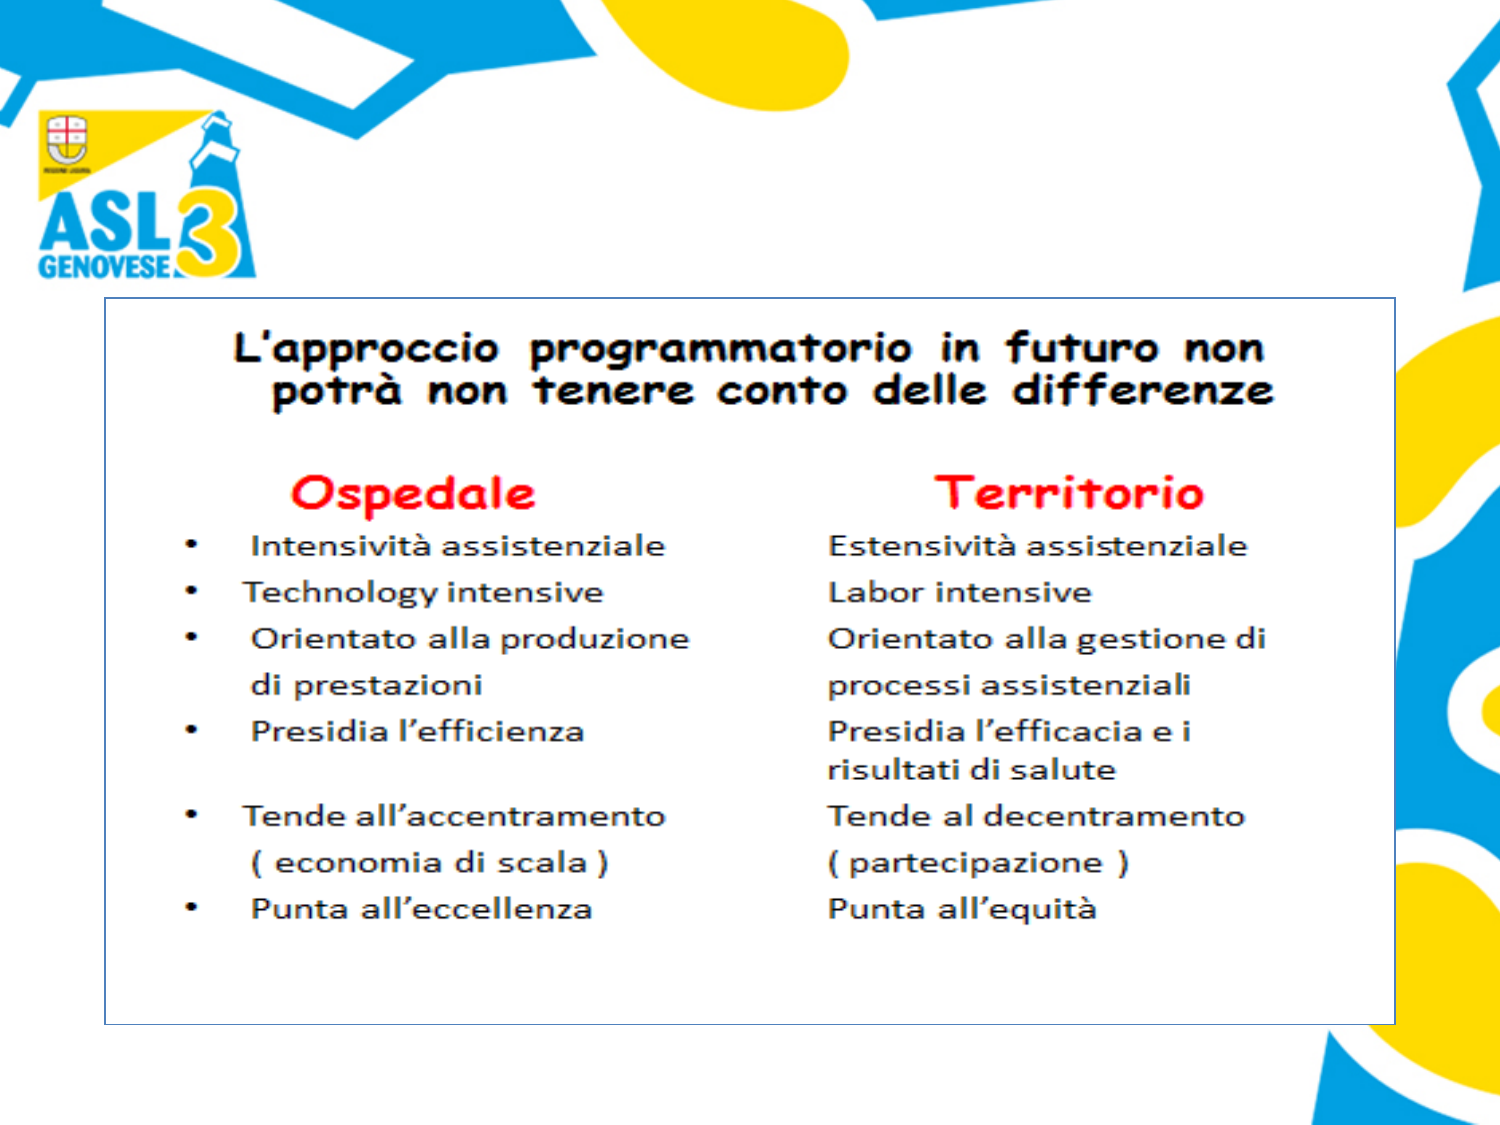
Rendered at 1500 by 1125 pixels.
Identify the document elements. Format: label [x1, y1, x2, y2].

picture [106, 298, 1394, 1024]
